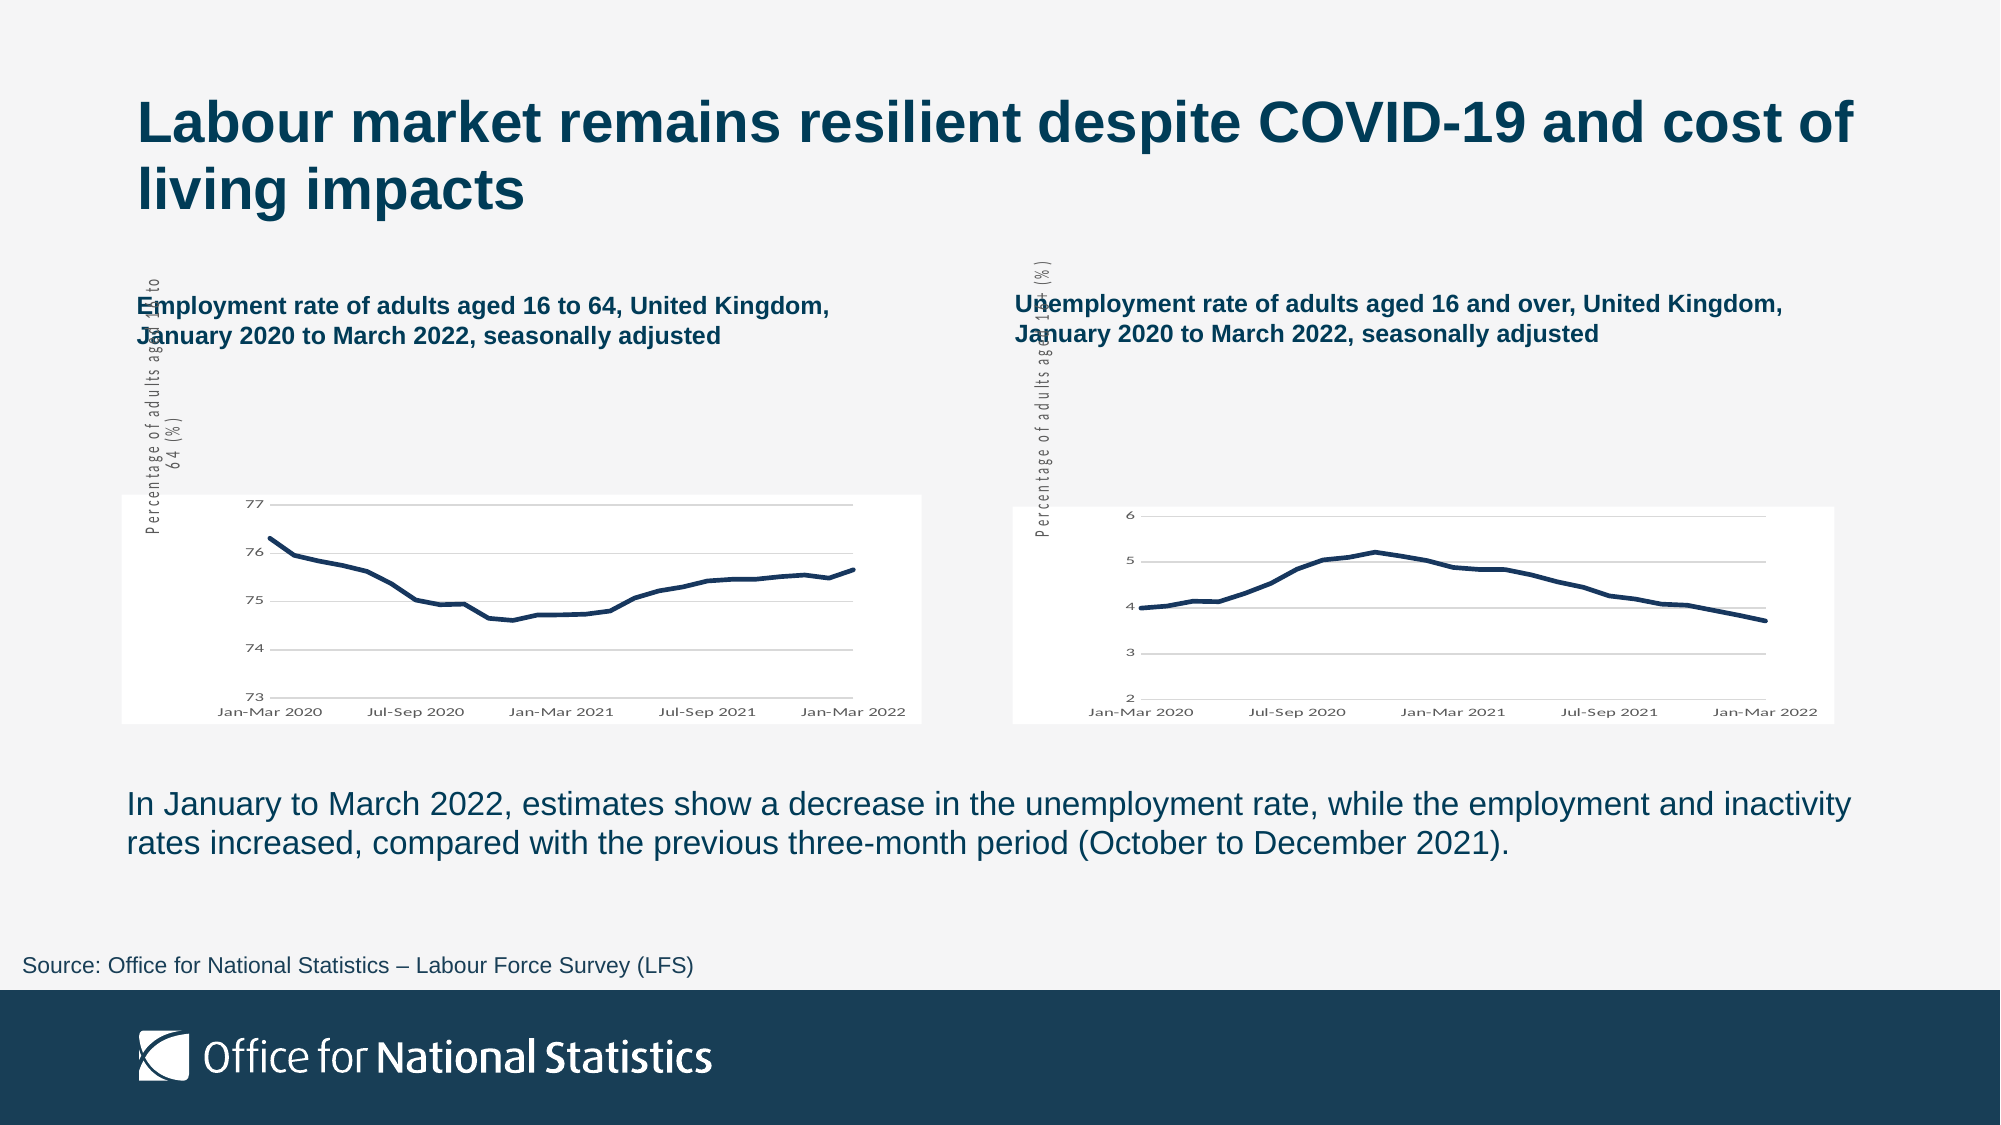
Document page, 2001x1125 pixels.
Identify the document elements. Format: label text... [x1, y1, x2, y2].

text_box Source: Office for National Statistics – Labour Force Survey (LFS) [22, 942, 830, 986]
text_box In January to March 2022, estimates show a decrease in the unemployment rate, while the employment and inactivity rates increased, compared with the previous three-month period (October to December 2021).​ [111, 774, 1914, 871]
chart [1012, 364, 1835, 725]
text_box Unemployment rate of adults aged 16 and over, United Kingdom, January 2020 to March 2022, seasonally adjusted [999, 280, 1835, 357]
text_box Employment rate of adults aged 16 to 64, United Kingdom, January 2020 to March 2022, seasonally adjusted [121, 281, 922, 358]
title Labour market remains resilient despite COVID-19 and cost of living impacts [137, 89, 1863, 224]
chart [121, 364, 922, 725]
